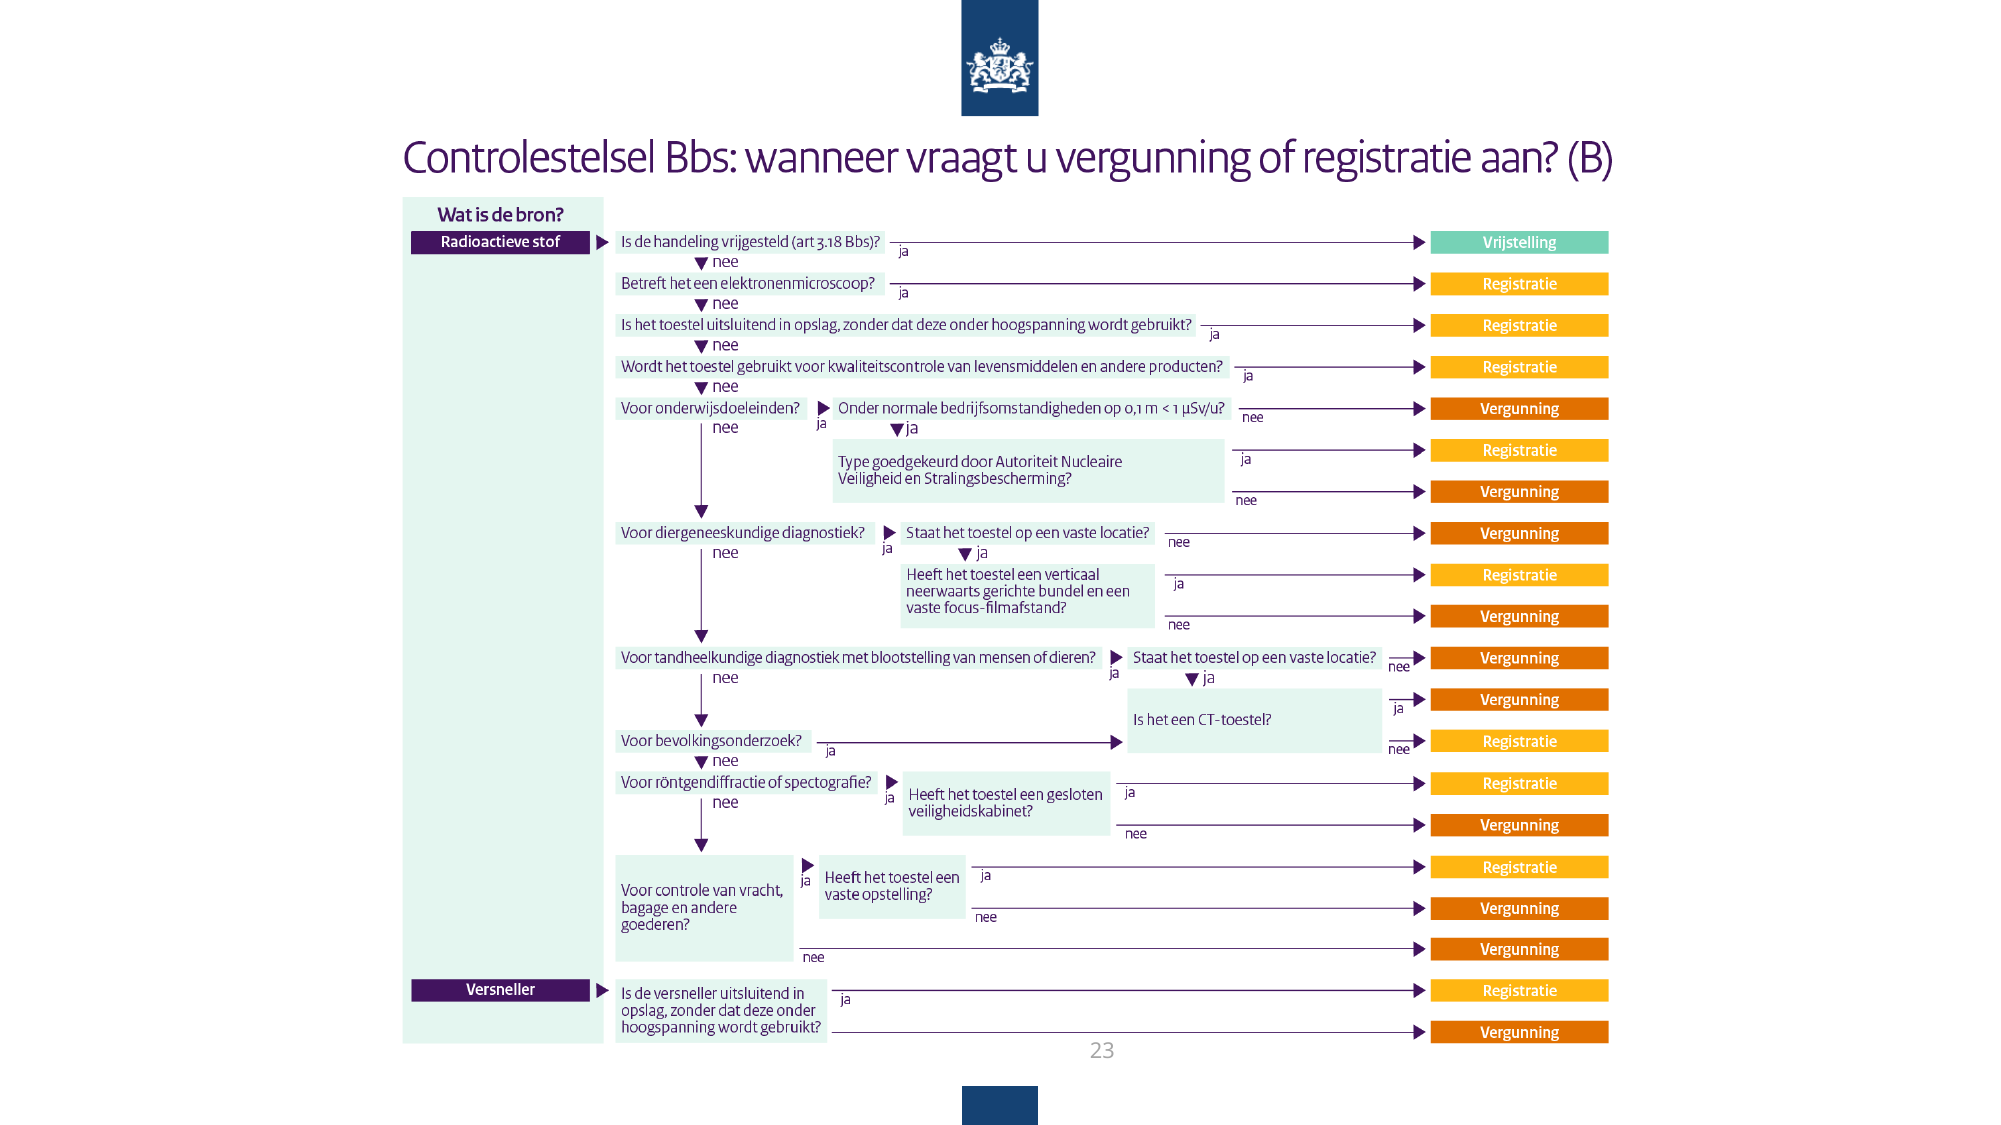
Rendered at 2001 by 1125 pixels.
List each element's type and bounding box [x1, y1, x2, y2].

text_box [1074, 1020, 1897, 1074]
picture [362, 121, 1649, 1061]
